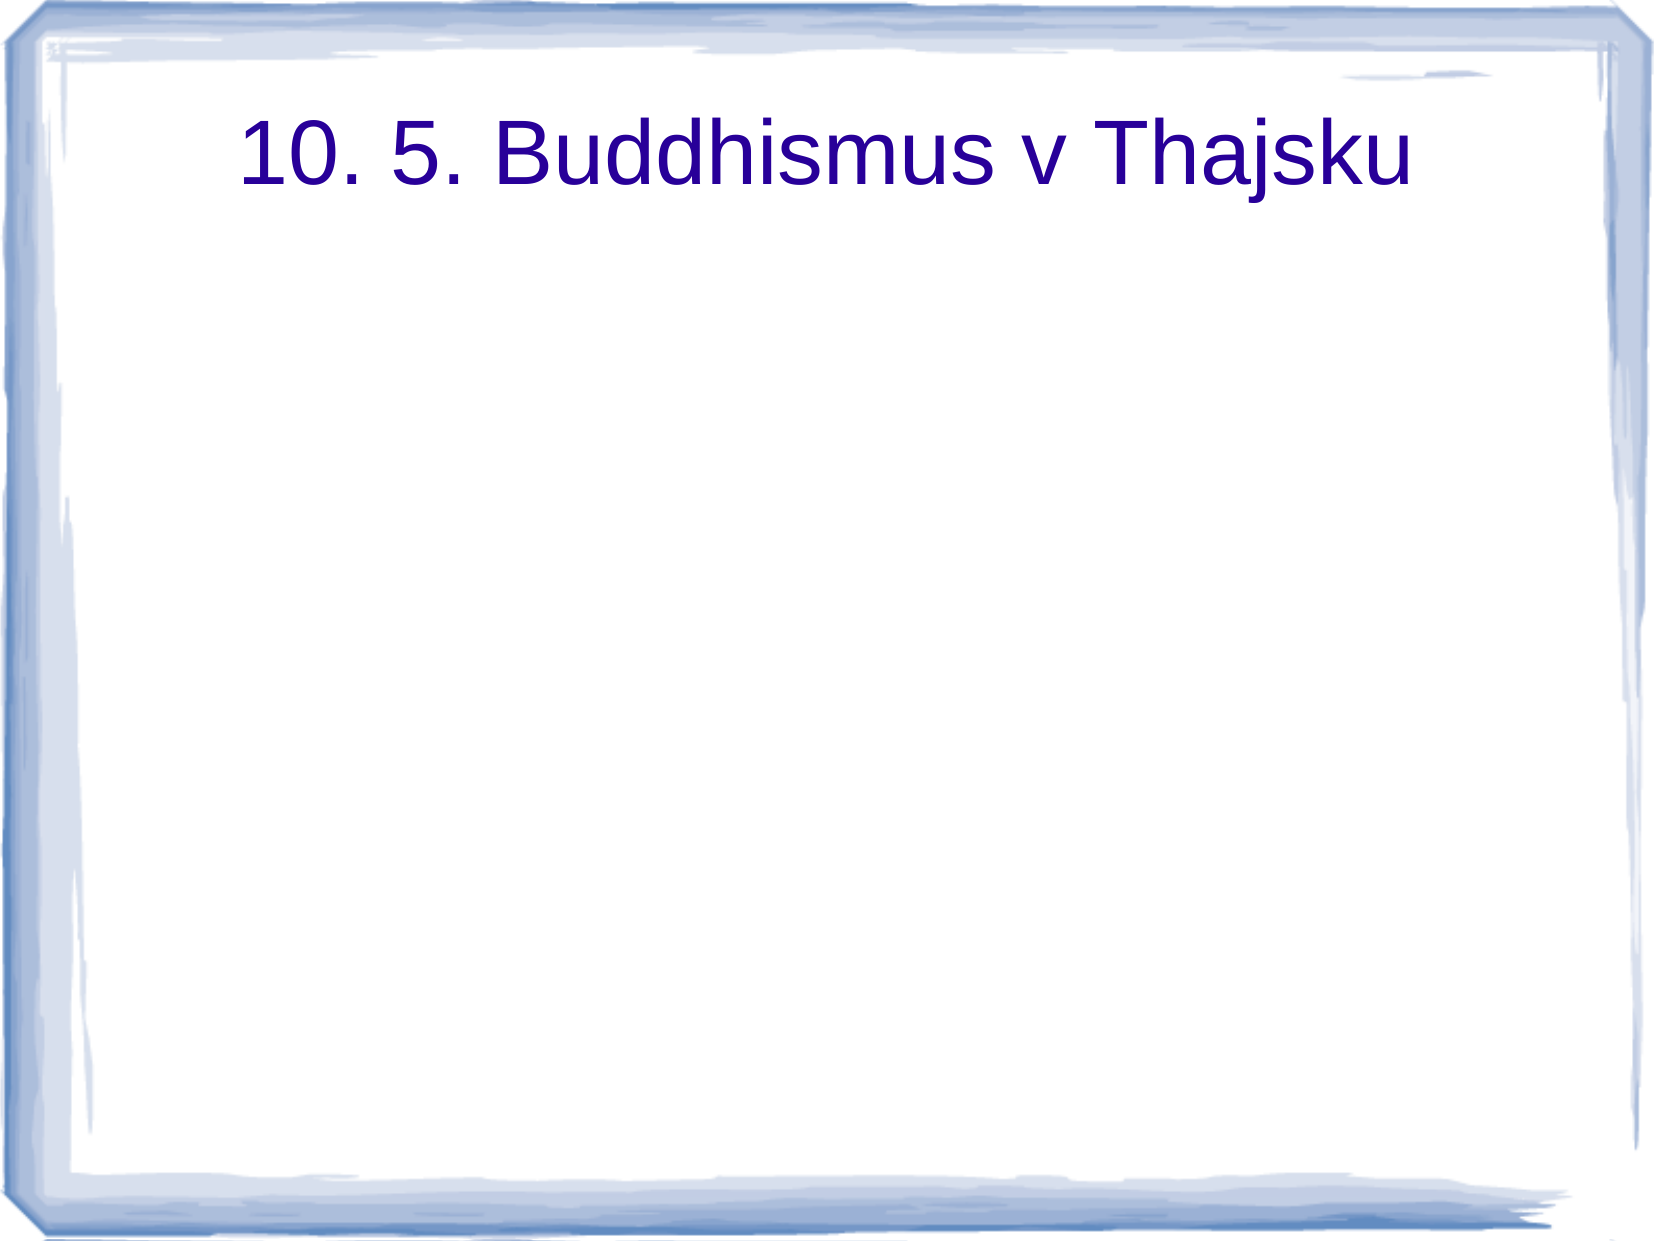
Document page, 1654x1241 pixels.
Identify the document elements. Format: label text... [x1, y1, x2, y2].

title 10. 5. Buddhismus v Thajsku [82, 49, 1571, 257]
picture [0, 0, 1654, 1241]
